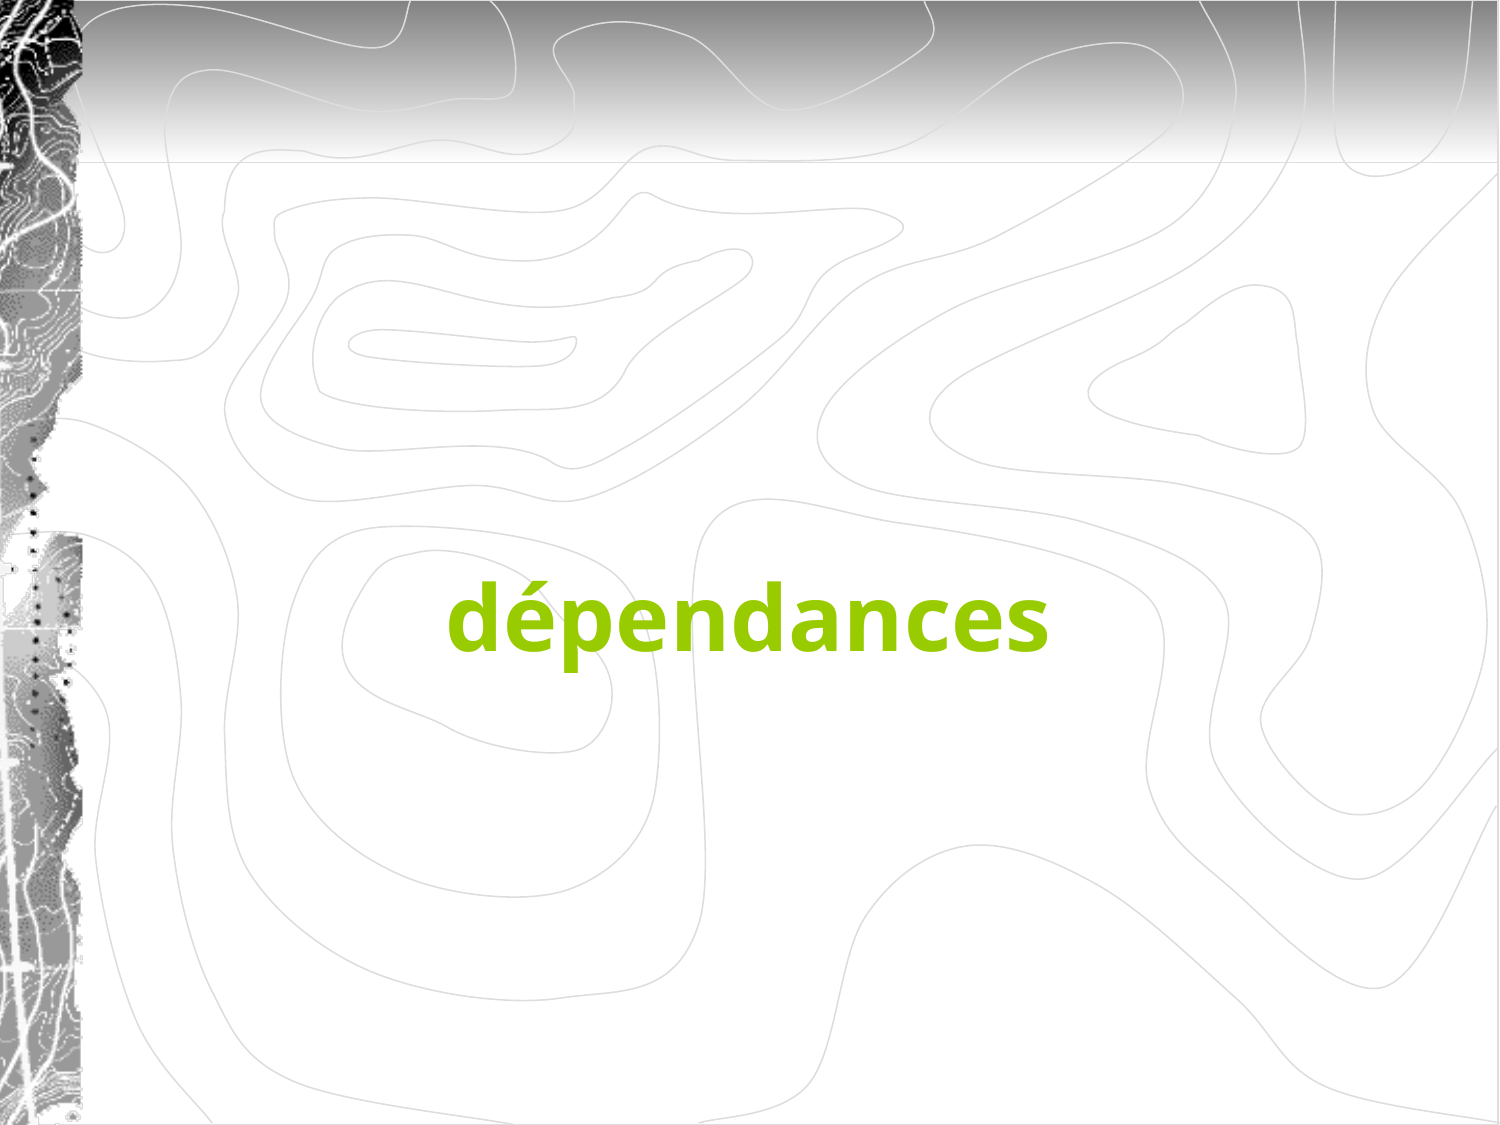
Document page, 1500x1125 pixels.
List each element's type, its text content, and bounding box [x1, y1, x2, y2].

title dépendances [110, 553, 1386, 679]
